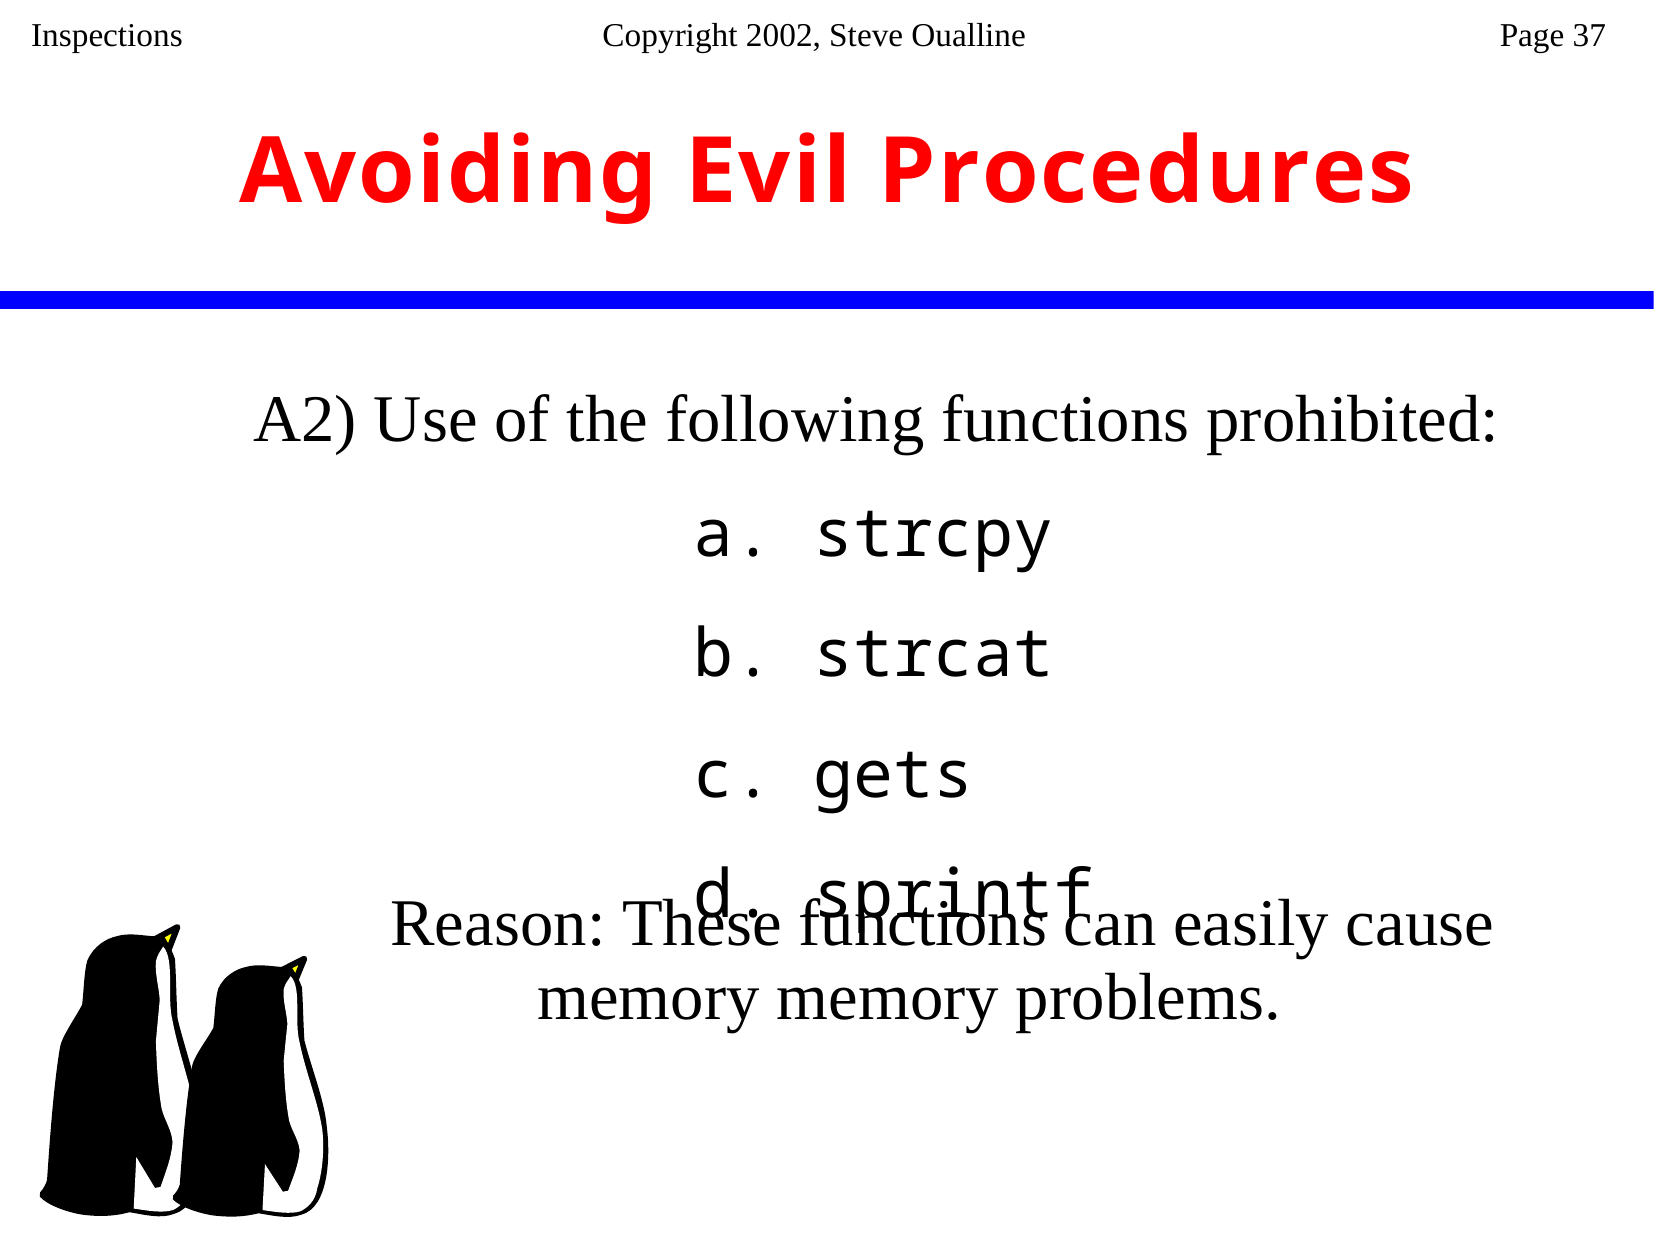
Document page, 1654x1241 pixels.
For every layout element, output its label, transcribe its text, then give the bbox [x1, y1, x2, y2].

title Avoiding Evil Procedures [121, 66, 1534, 269]
list A2) Use of the following functions prohibited: a. strcpy b. strcat c. gets d. sprintf [241, 381, 1654, 876]
list Reason: These functions can easily cause memory memory problems. [387, 886, 1586, 1143]
